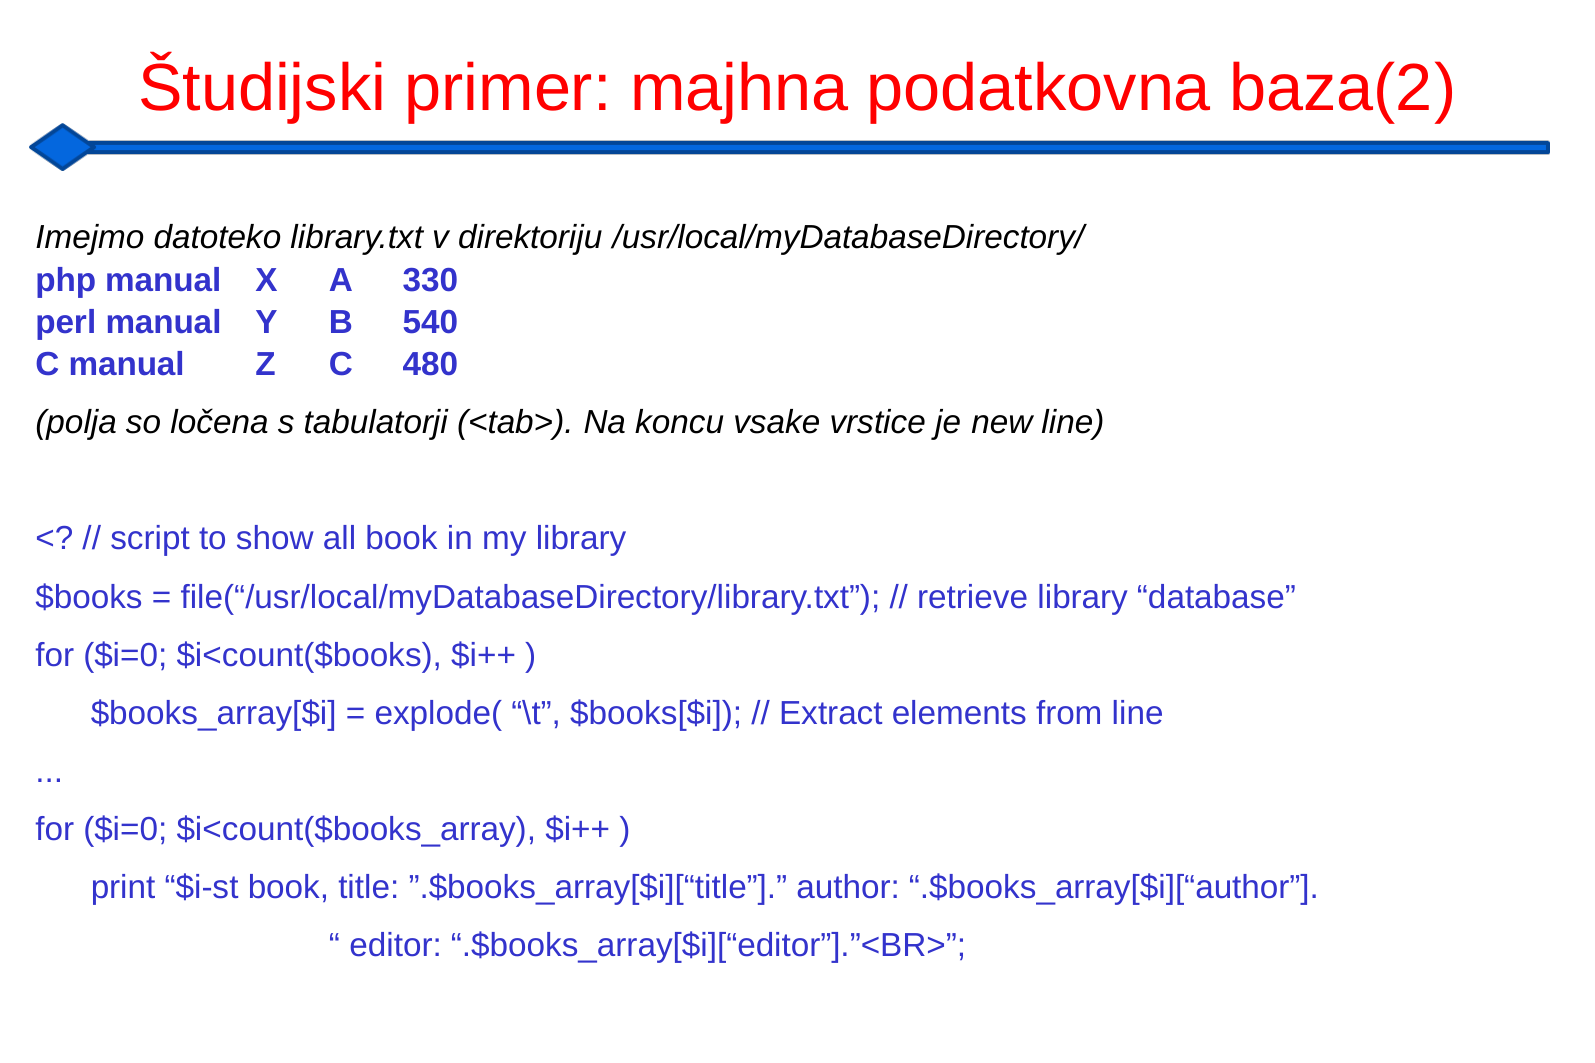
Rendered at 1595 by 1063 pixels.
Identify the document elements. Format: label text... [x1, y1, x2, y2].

picture [28, 165, 1551, 172]
title Študijski primer: majhna podatkovna baza(2) [0, 7, 1595, 165]
text_box Imejmo datoteko library.txt v direktoriju /usr/local/myDatabaseDirectory/ php manual X A 330 perl manual Y B 540 C manual Z C 480 (polja so ločena s tabulatorji (<tab>). Na koncu vsake vrstice je new line) <? // script to show all book in my library $books = file(“/usr/local/myDatabaseDirectory/library.txt”); // retrieve library “database” for ($i=0; $i<count($books), $i++ ) $books_array[$i] = explode( “\t”, $books[$i]); // Extract elements from line ... for ($i=0; $i<count($books_array), $i++ ) print “$i-st book, title: ”.$books_array[$i][“title”].” author: “.$books_array[$i][“author”]. “ editor: “.$books_array[$i][“editor”].”<BR>”; [35, 226, 1560, 1063]
